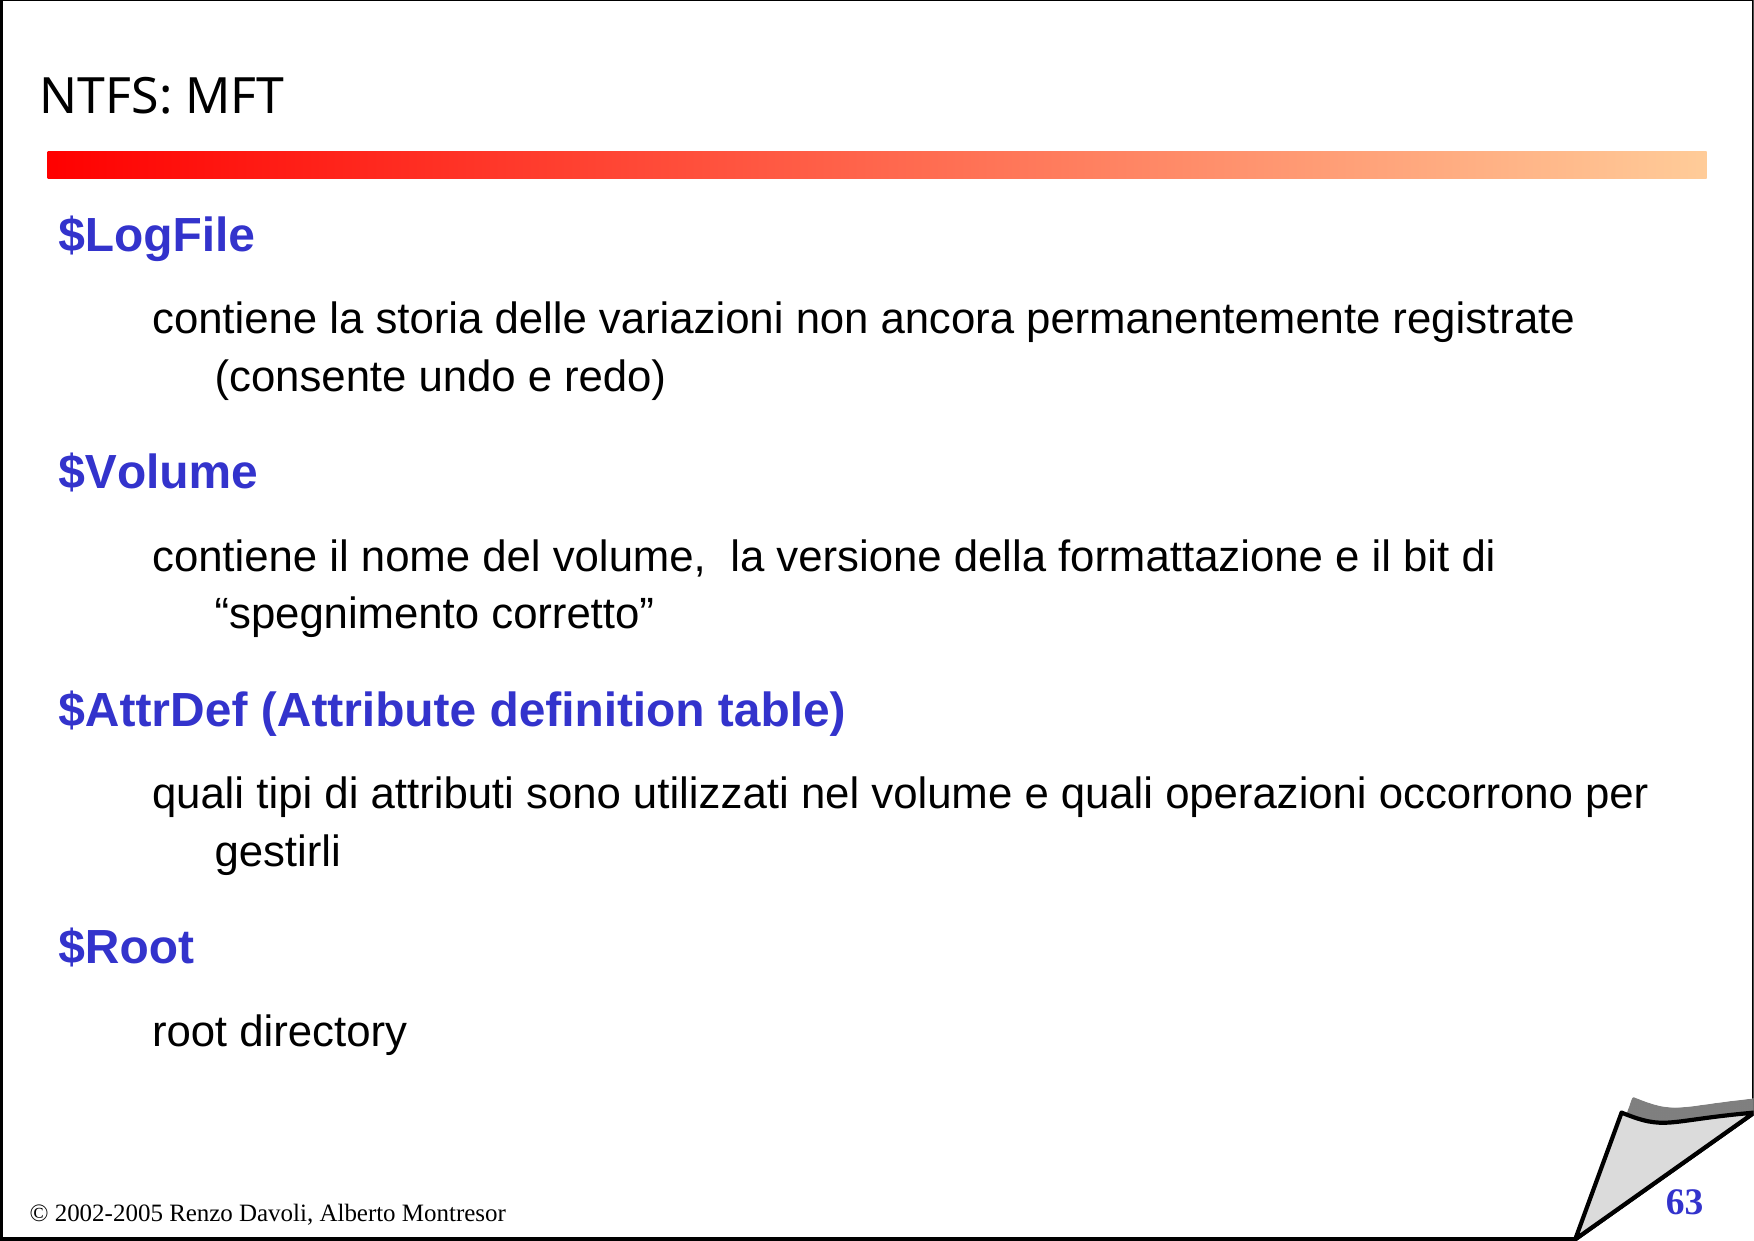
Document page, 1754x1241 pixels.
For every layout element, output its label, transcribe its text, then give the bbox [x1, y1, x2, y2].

list $LogFile contiene la storia delle variazioni non ancora permanentemente registrate (consente undo e redo) $Volume contiene il nome del volume, la versione della formattazione e il bit di “spegnimento corretto” $AttrDef (Attribute definition table) quali tipi di attributi sono utilizzati nel volume e quali operazioni occorrono per gestirli $Root root directory [58, 206, 1695, 1144]
title NTFS: MFT [40, 49, 1713, 144]
